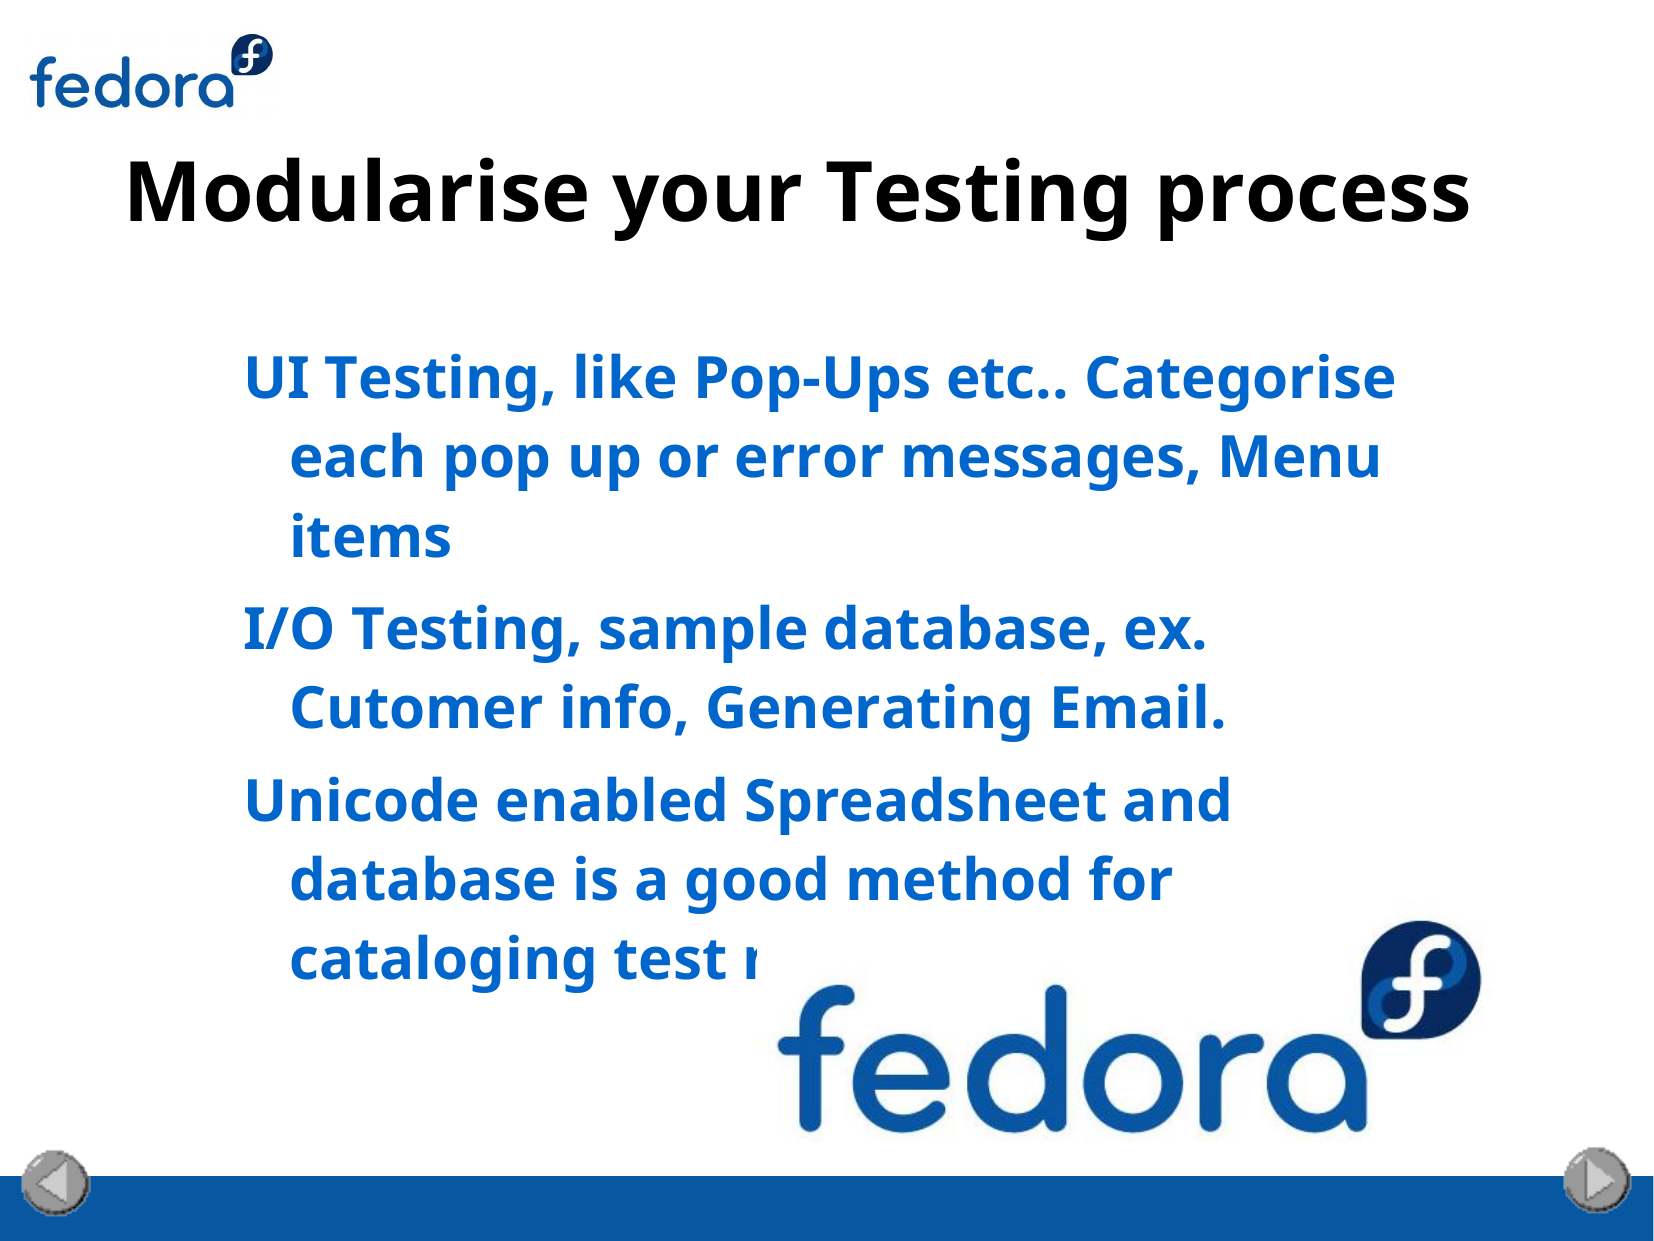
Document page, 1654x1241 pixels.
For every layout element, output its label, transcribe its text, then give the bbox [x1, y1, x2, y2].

picture [22, 27, 277, 115]
picture [0, 1143, 1654, 1241]
title Modularise your Testing process [123, 123, 1529, 256]
list UI Testing, like Pop-Ups etc.. Categorise each pop up or error messages, Menu items I/O Testing, sample database, ex. Cutomer info, Generating Email. Unicode enabled Spreadsheet and database is a good method for cataloging test modules. [153, 236, 1477, 982]
picture [757, 902, 1494, 1154]
